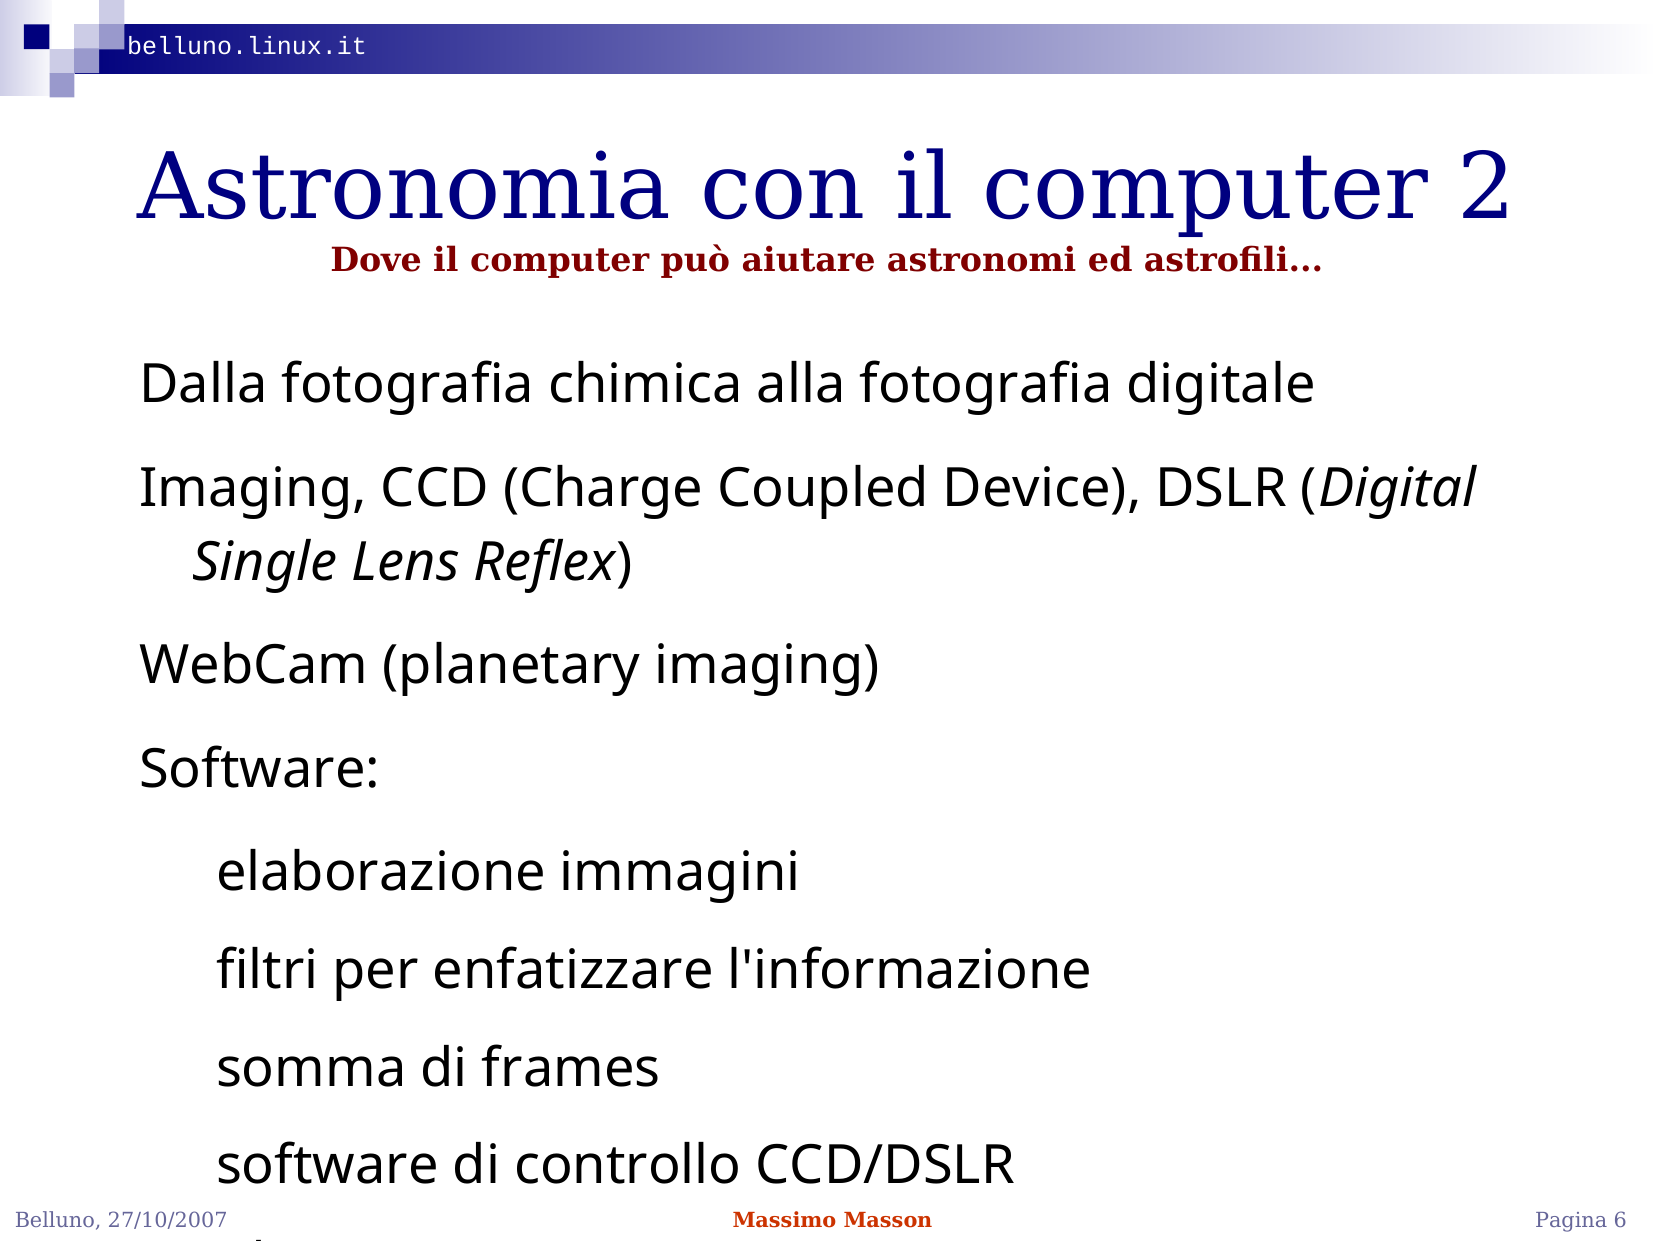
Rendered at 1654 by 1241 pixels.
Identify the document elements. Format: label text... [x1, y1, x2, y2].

list Dalla fotografia chimica alla fotografia digitale Imaging, CCD (Charge Coupled Device), DSLR (Digital Single Lens Reflex) WebCam (planetary imaging) Software: elaborazione immagini filtri per enfatizzare l'informazione somma di frames software di controllo CCD/DSLR altro... [121, 344, 1595, 1188]
title Astronomia con il computer 2 Dove il computer può aiutare astronomi ed astrofili... [121, 102, 1534, 311]
